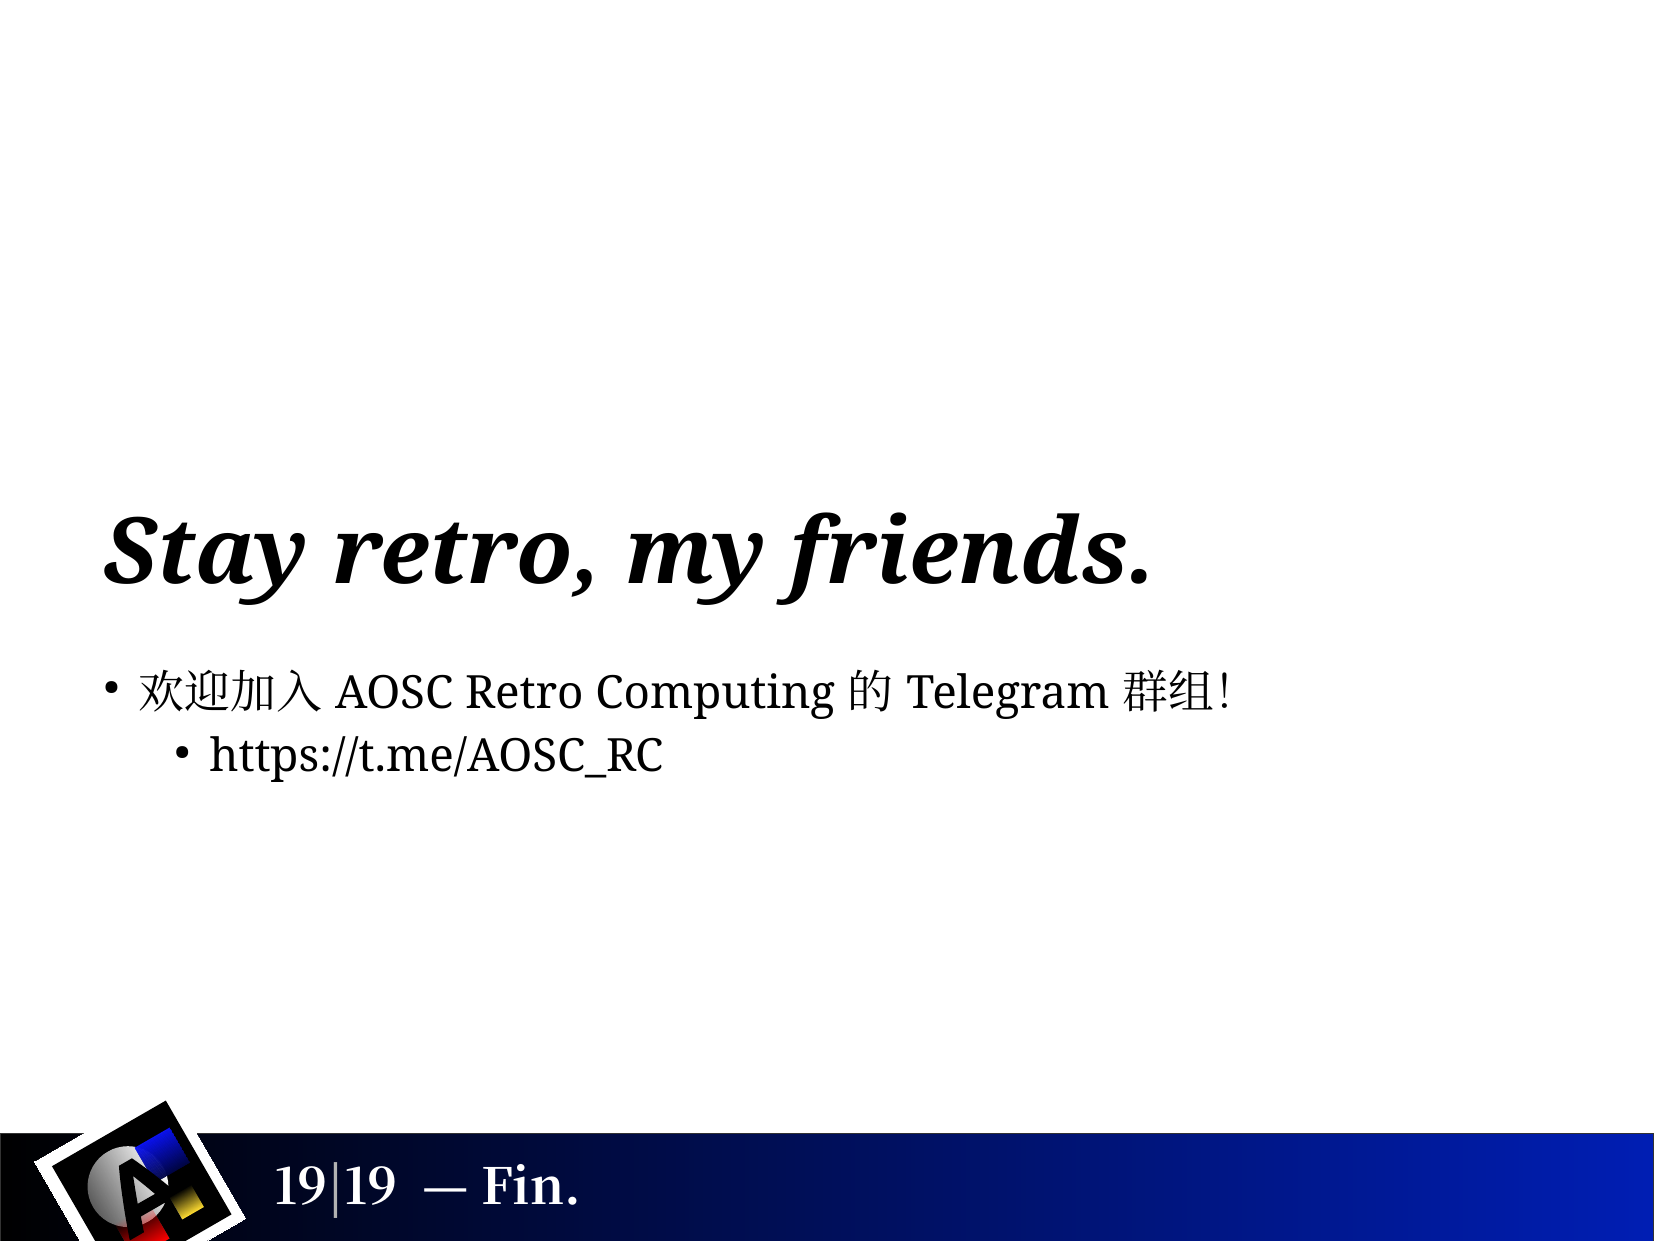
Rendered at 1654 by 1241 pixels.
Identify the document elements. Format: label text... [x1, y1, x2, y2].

text_box <编号>|19 — <slide-name> [259, 1139, 1571, 1241]
text_box Stay retro, my friends. 欢迎加入AOSC Retro Computing的Telegram群组！ https://t.me/AOSC_RC [88, 478, 1275, 794]
picture [51, 1100, 232, 1241]
text_box [0, 1084, 1654, 1241]
